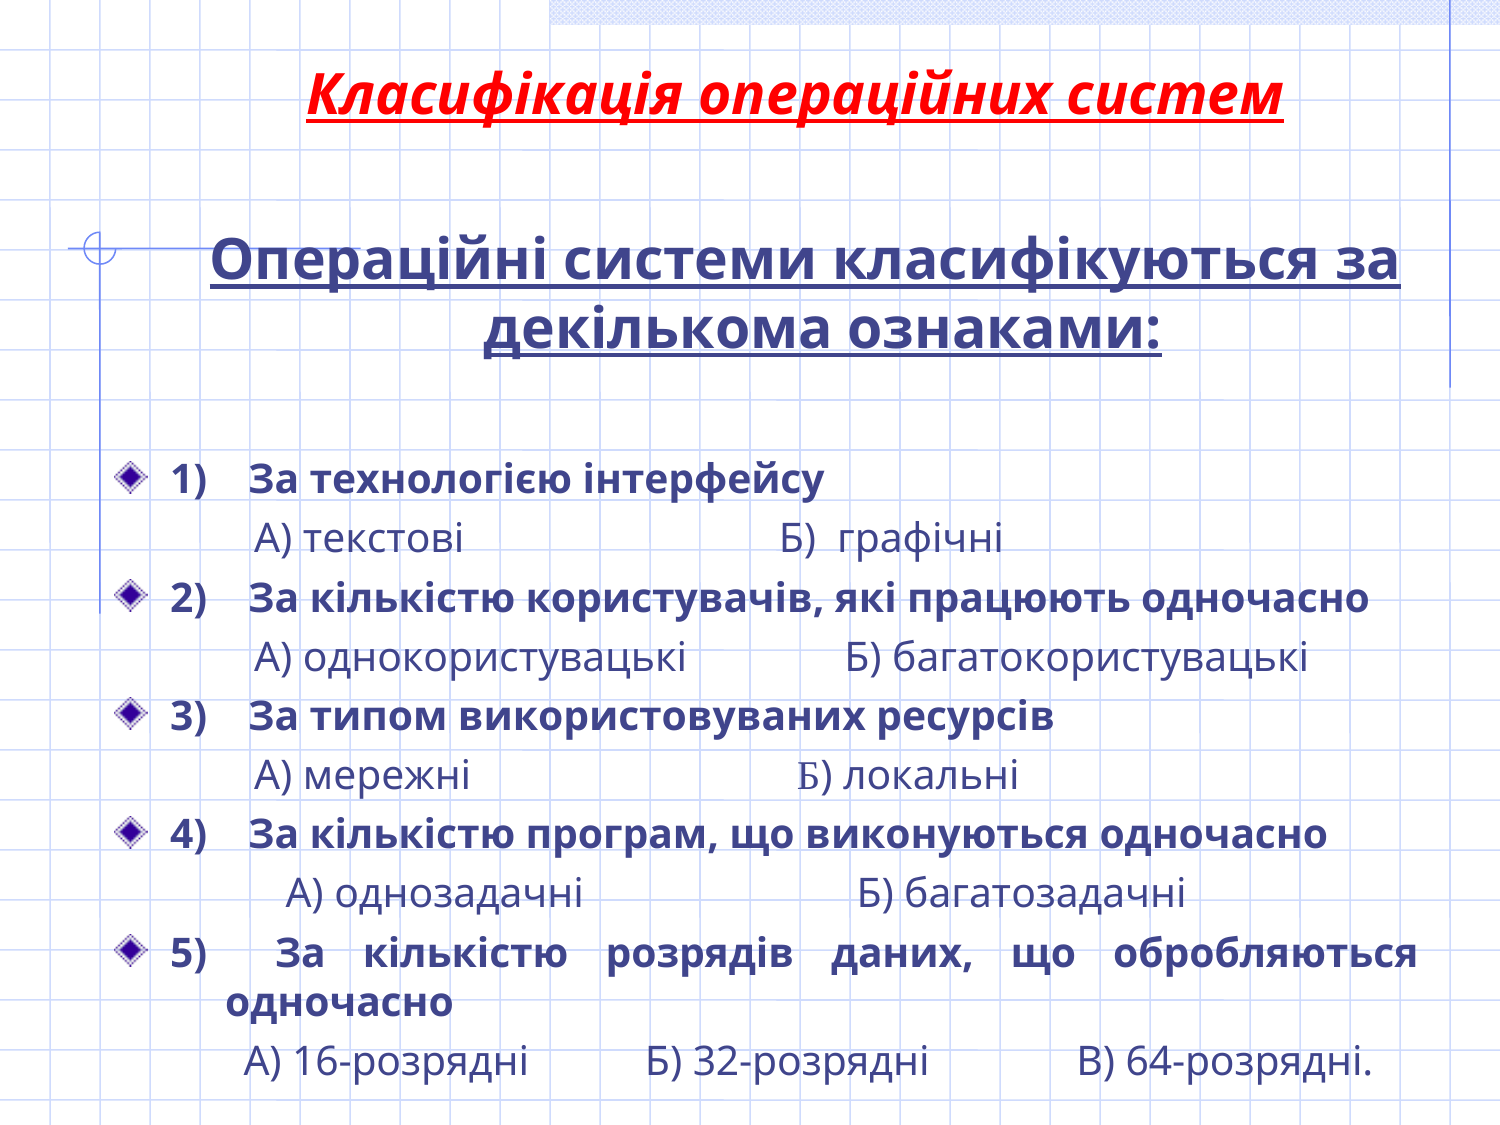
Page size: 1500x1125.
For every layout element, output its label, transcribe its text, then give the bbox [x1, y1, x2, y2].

list Класифікація операційних систем Операційні системи класифікуються за декількома ознаками: 1) За технологією інтерфейсу А) текстові Б) графічні 2) За кількістю користувачів, які працюють одночасно А) однокористувацькі Б) багатокористувацькі 3) За типом використовуваних ресурсів А) мережні Б) локальні 4) За кількістю програм, що виконуються одночасно А) однозадачні Б) багатозадачні 5) За кількістю розрядів даних, що обробляються одночасно А) 16-розрядні Б) 32-розрядні В) 64-розрядні. [99, 50, 1436, 1095]
